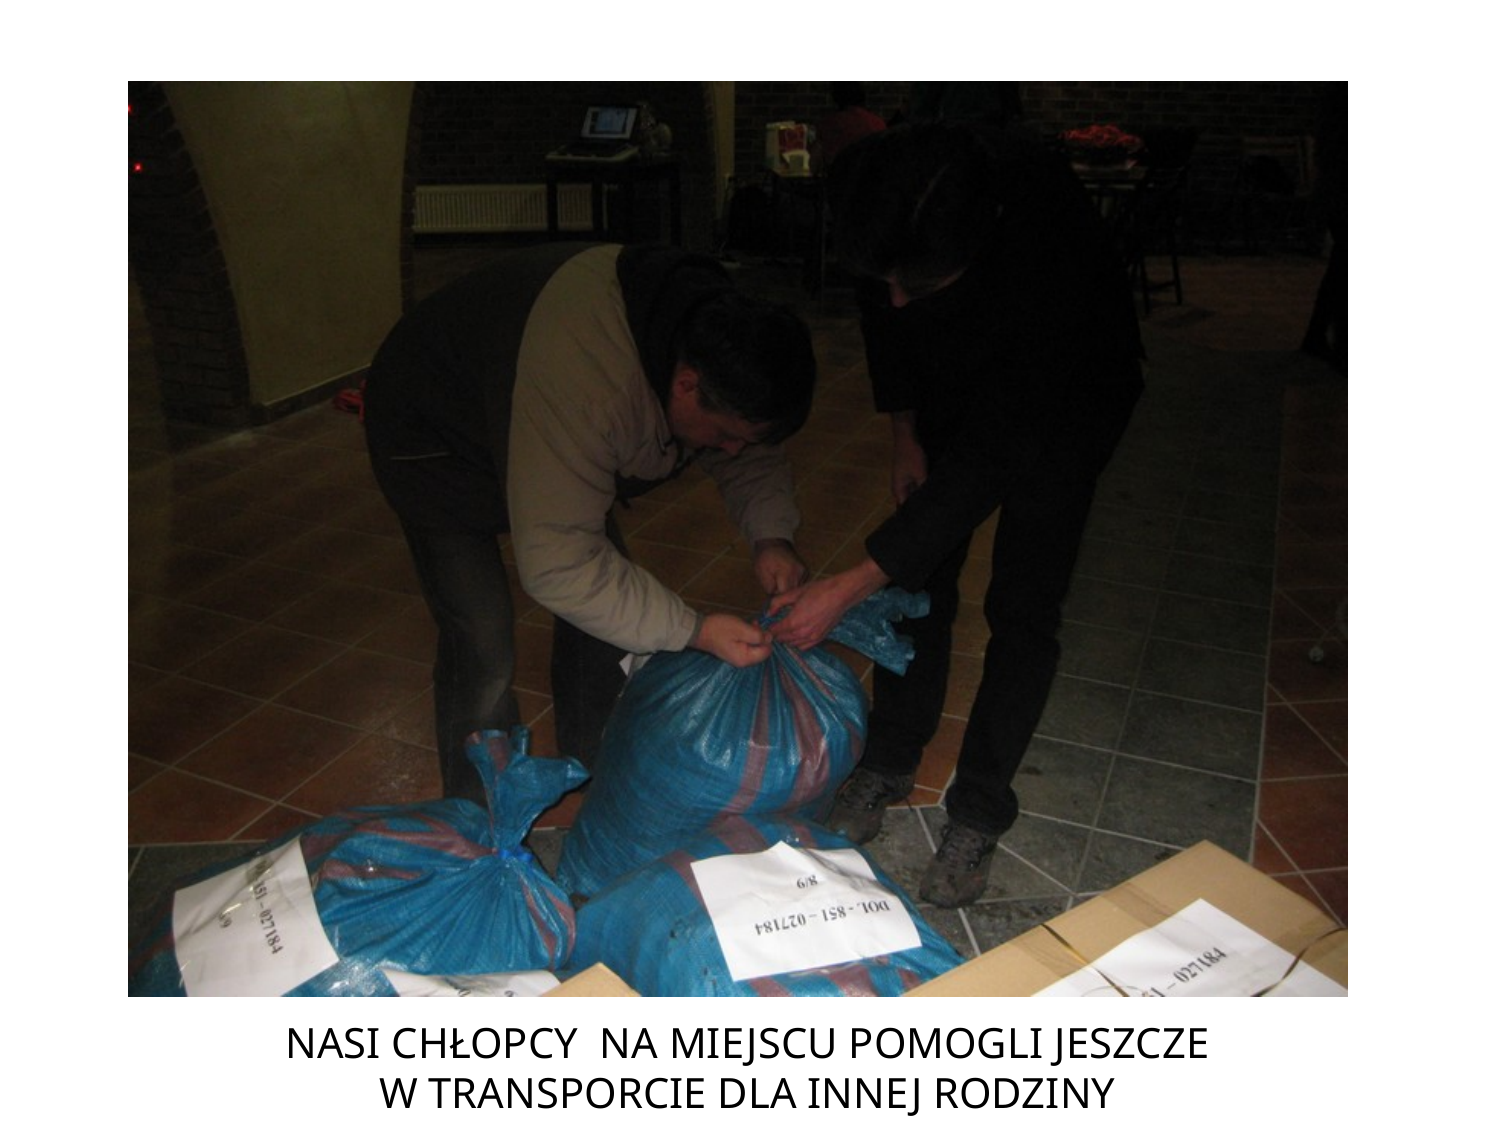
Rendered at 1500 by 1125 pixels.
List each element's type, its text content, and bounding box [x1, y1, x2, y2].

text_box NASI CHŁOPCY NA MIEJSCU POMOGLI JESZCZE W TRANSPORCIE DLA INNEJ RODZINY [164, 1008, 1331, 1125]
picture [128, 82, 1348, 997]
